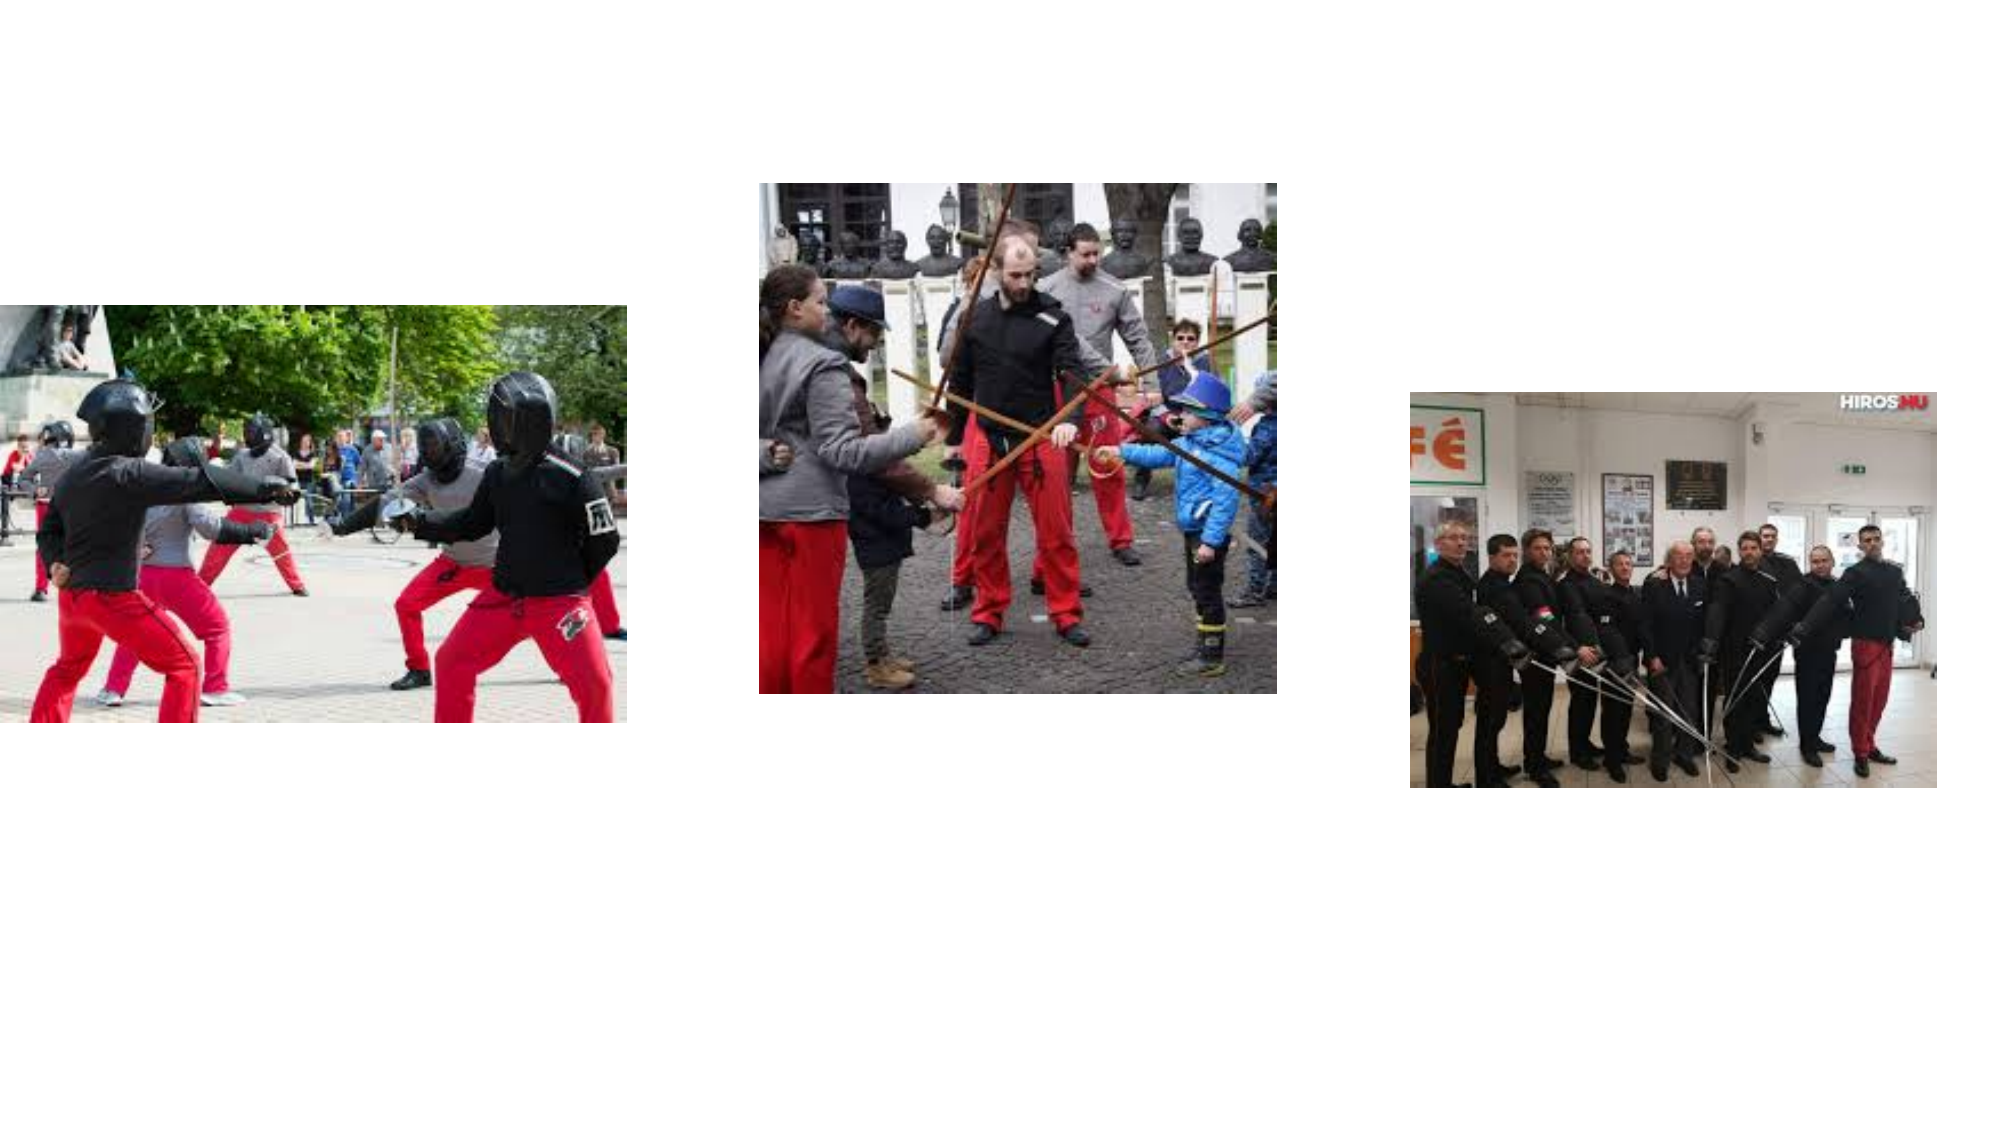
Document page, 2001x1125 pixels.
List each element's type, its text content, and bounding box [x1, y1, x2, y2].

picture [759, 183, 1277, 694]
picture [1410, 392, 1937, 788]
picture [0, 305, 627, 723]
title Pár kép [137, 59, 1863, 278]
